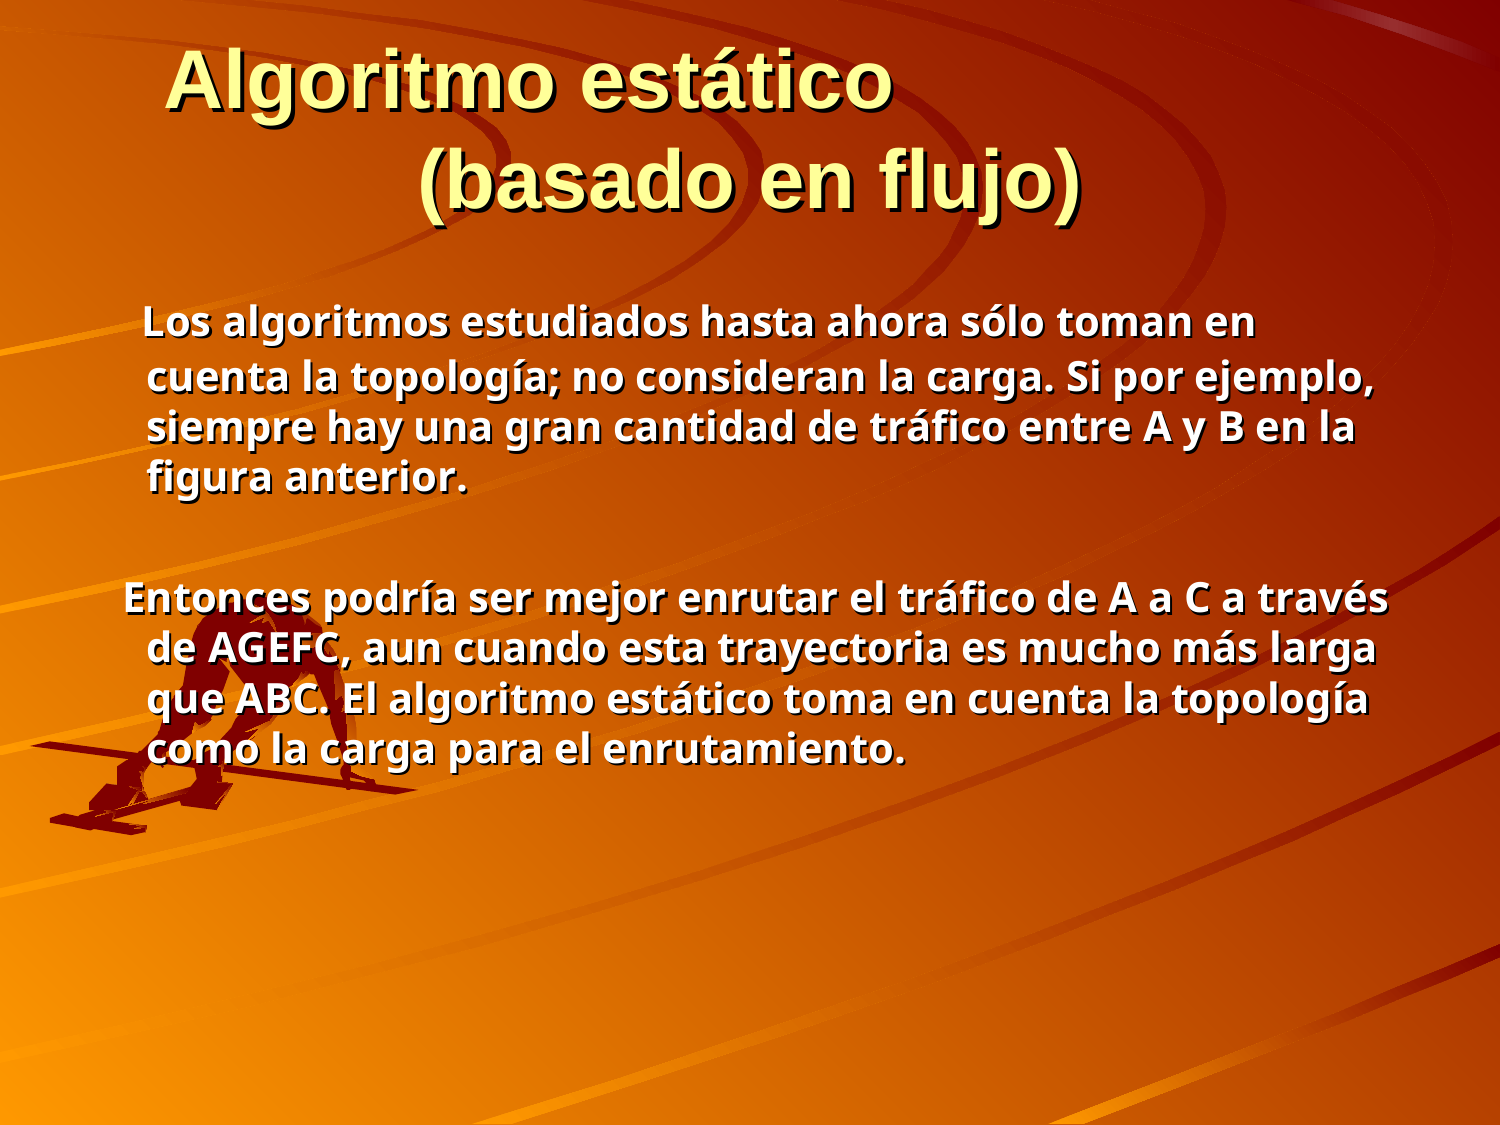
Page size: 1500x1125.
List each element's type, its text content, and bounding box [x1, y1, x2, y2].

list Los algoritmos estudiados hasta ahora sólo toman en cuenta la topología; no consideran la carga. Si por ejemplo, siempre hay una gran cantidad de tráfico entre A y B en la figura anterior. Entonces podría ser mejor enrutar el tráfico de A a C a través de AGEFC, aun cuando esta trayectoria es mucho más larga que ABC. El algoritmo estático toma en cuenta la topología como la carga para el enrutamiento. [75, 262, 1426, 1125]
title Algoritmo estático (basado en flujo) [75, 17, 1426, 233]
